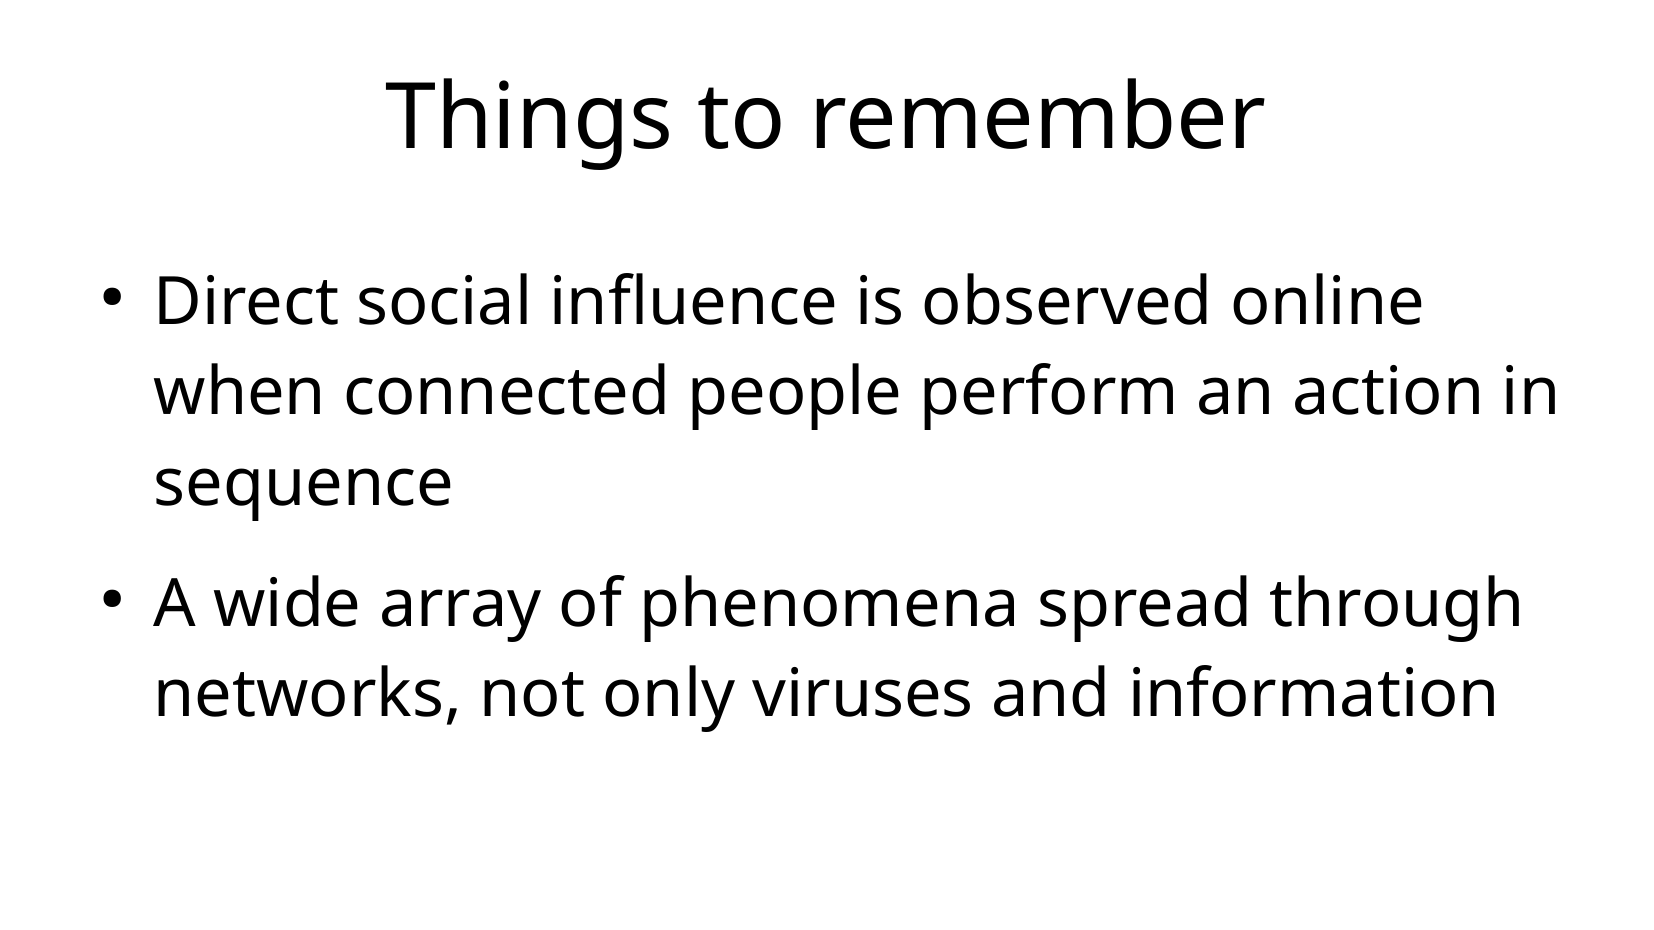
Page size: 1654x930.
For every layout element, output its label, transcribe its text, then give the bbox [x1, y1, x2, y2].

title Things to remember [82, 1, 1571, 225]
list Direct social influence is observed online when connected people perform an action in sequence A wide array of phenomena spread through networks, not only viruses and information [82, 252, 1571, 793]
